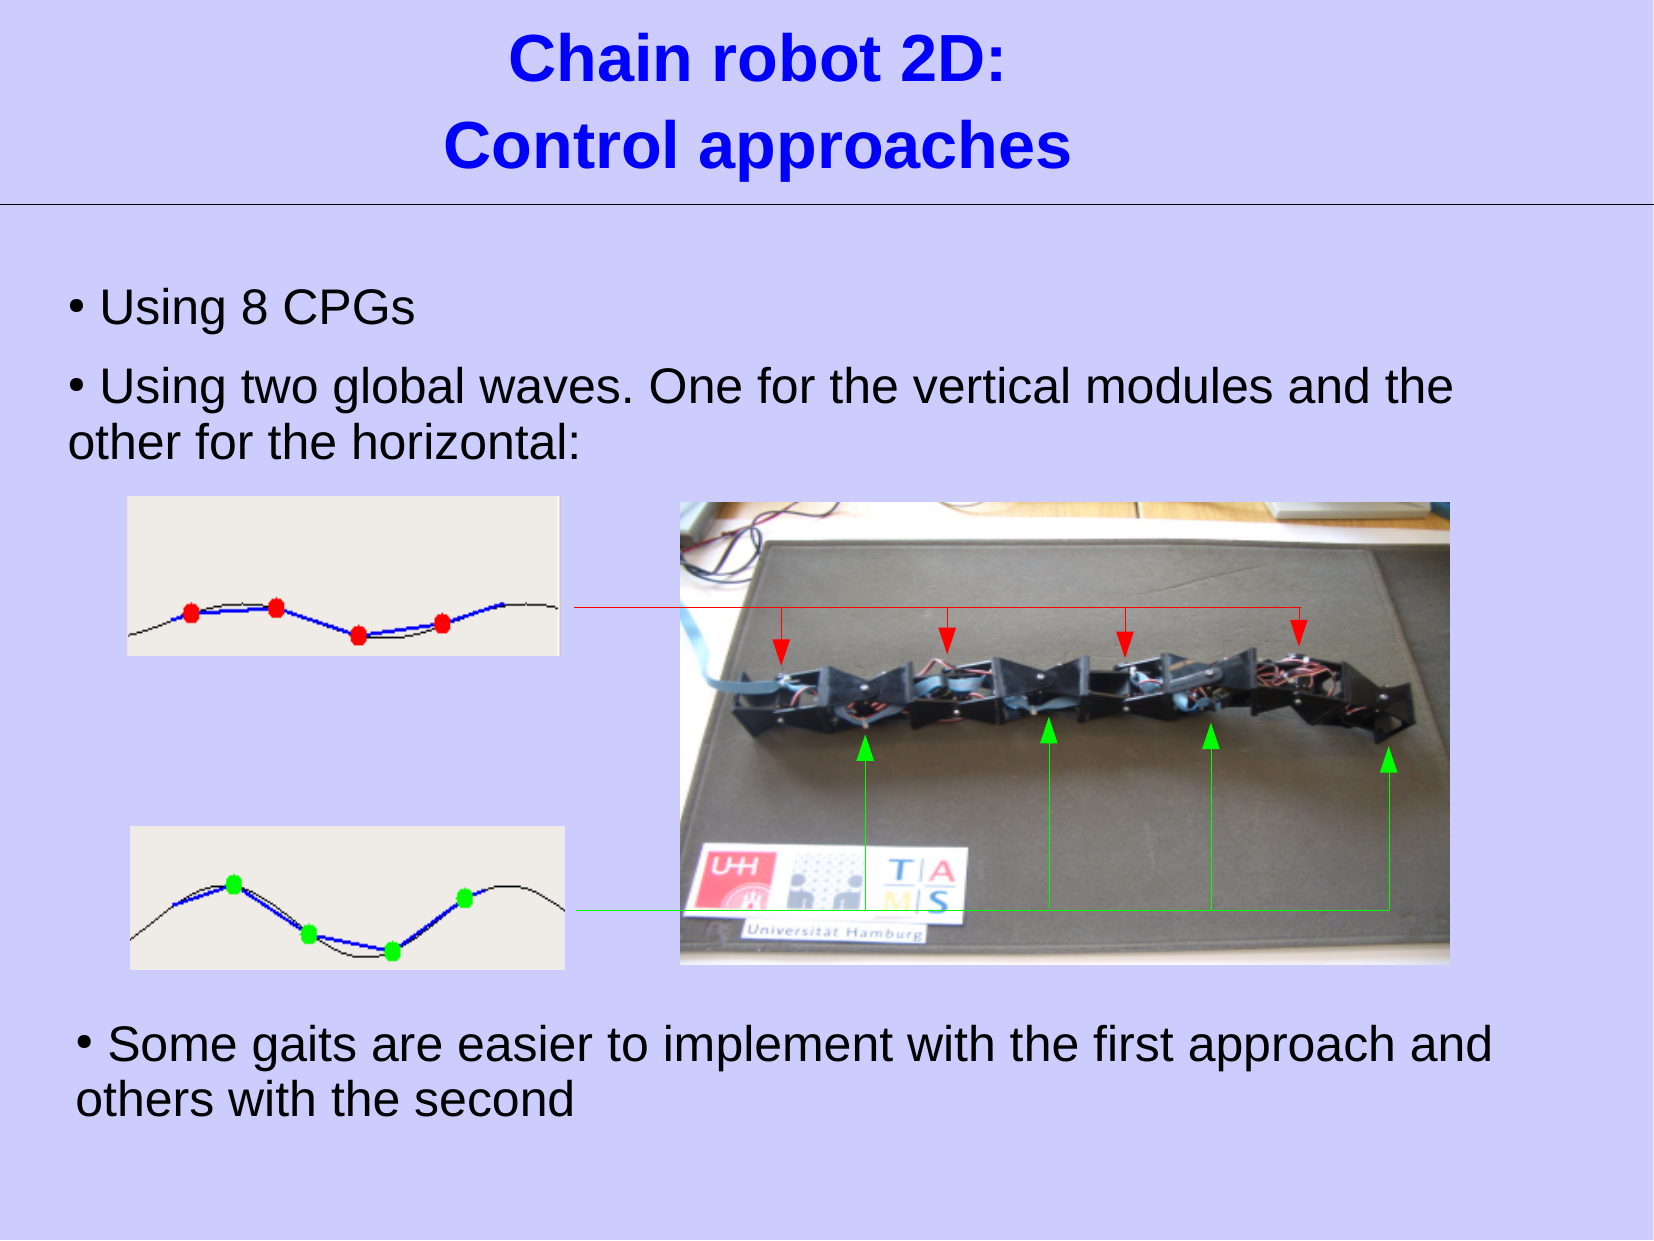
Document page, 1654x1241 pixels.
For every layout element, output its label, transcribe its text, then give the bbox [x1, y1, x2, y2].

picture [127, 496, 561, 656]
picture [680, 502, 1450, 965]
text_box Using 8 CPGs Using two global waves. One for the vertical modules and the other for the horizontal: [67, 279, 1570, 471]
text_box Some gaits are easier to implement with the first approach and others with the second [75, 1015, 1577, 1128]
picture [130, 826, 565, 970]
title Chain robot 2D: Control approaches [120, 0, 1396, 191]
